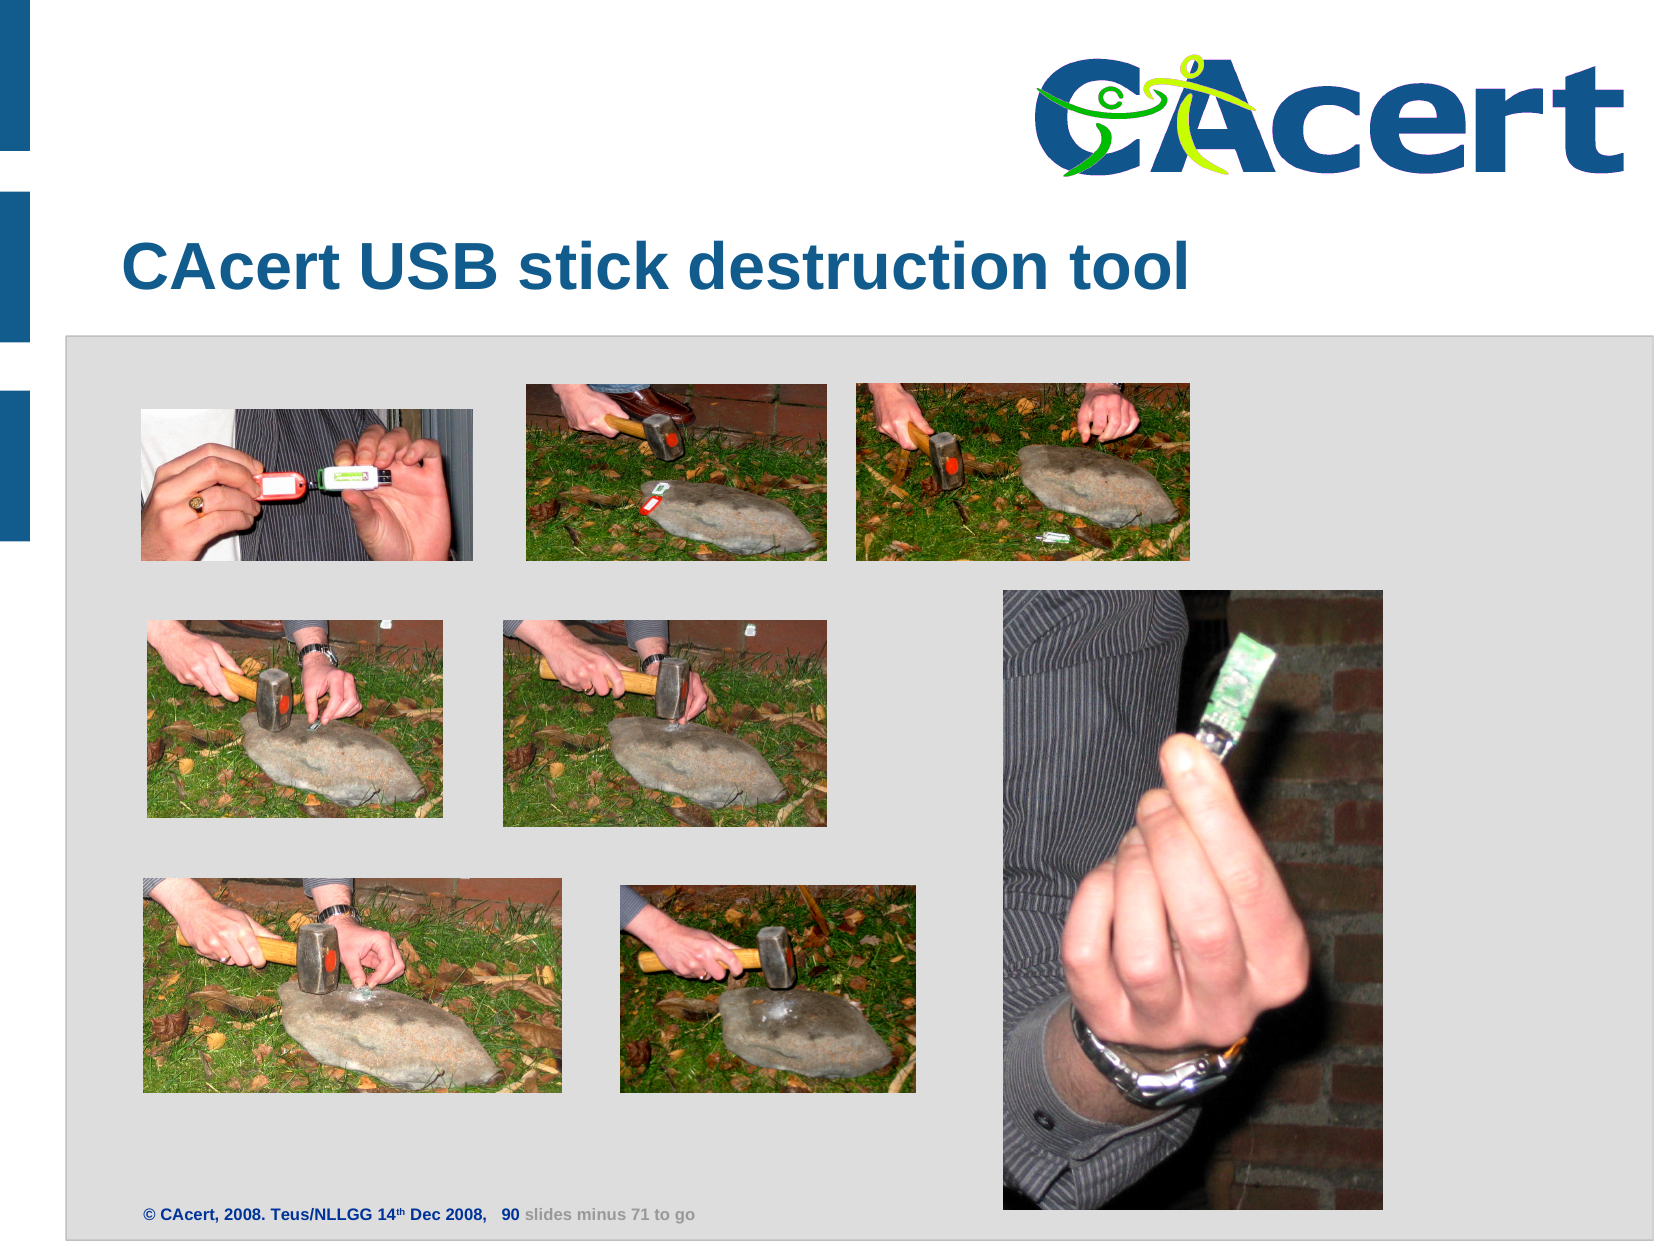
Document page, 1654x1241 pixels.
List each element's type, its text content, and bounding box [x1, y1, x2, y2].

picture [1003, 590, 1383, 1210]
picture [143, 878, 562, 1093]
picture [526, 384, 827, 562]
picture [141, 409, 473, 562]
picture [147, 620, 443, 818]
picture [856, 383, 1190, 562]
picture [620, 885, 916, 1093]
title CAcert USB stick destruction tool [121, 177, 1533, 315]
picture [503, 620, 827, 827]
picture [1033, 53, 1625, 178]
